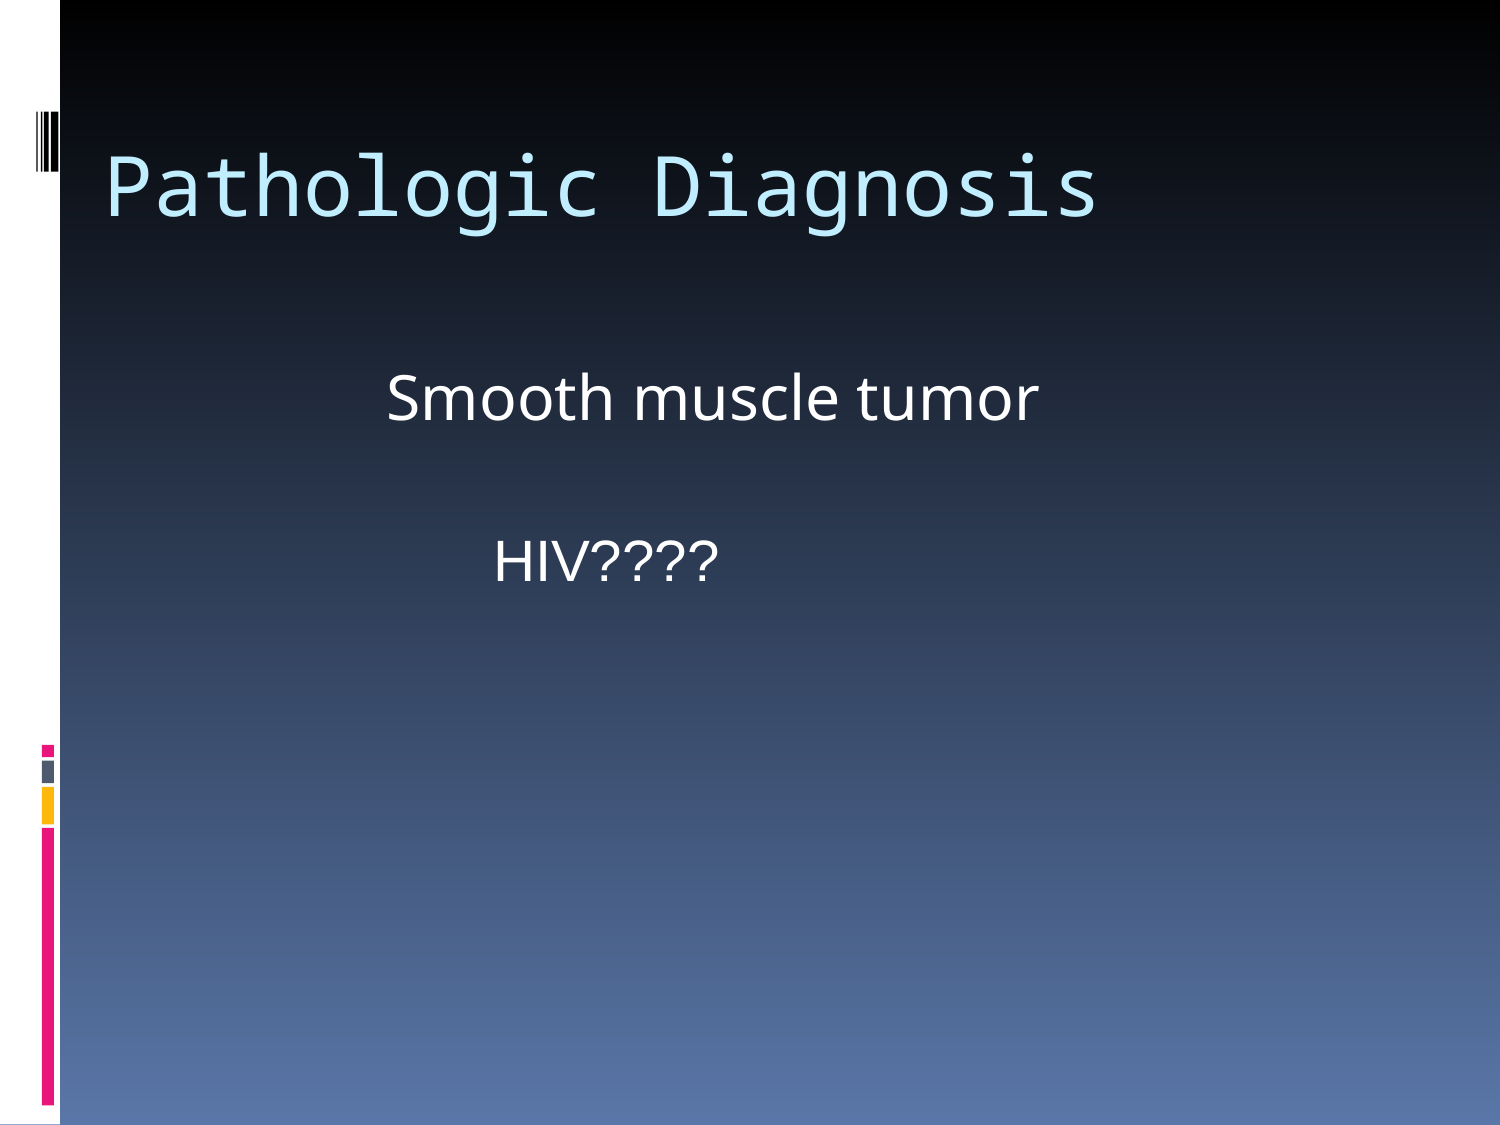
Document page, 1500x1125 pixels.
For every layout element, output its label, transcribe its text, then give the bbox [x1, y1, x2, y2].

subtitle Smooth muscle tumor [183, 350, 1234, 638]
text_box HIV???? [478, 515, 1152, 601]
title Pathologic Diagnosis [88, 125, 1364, 367]
